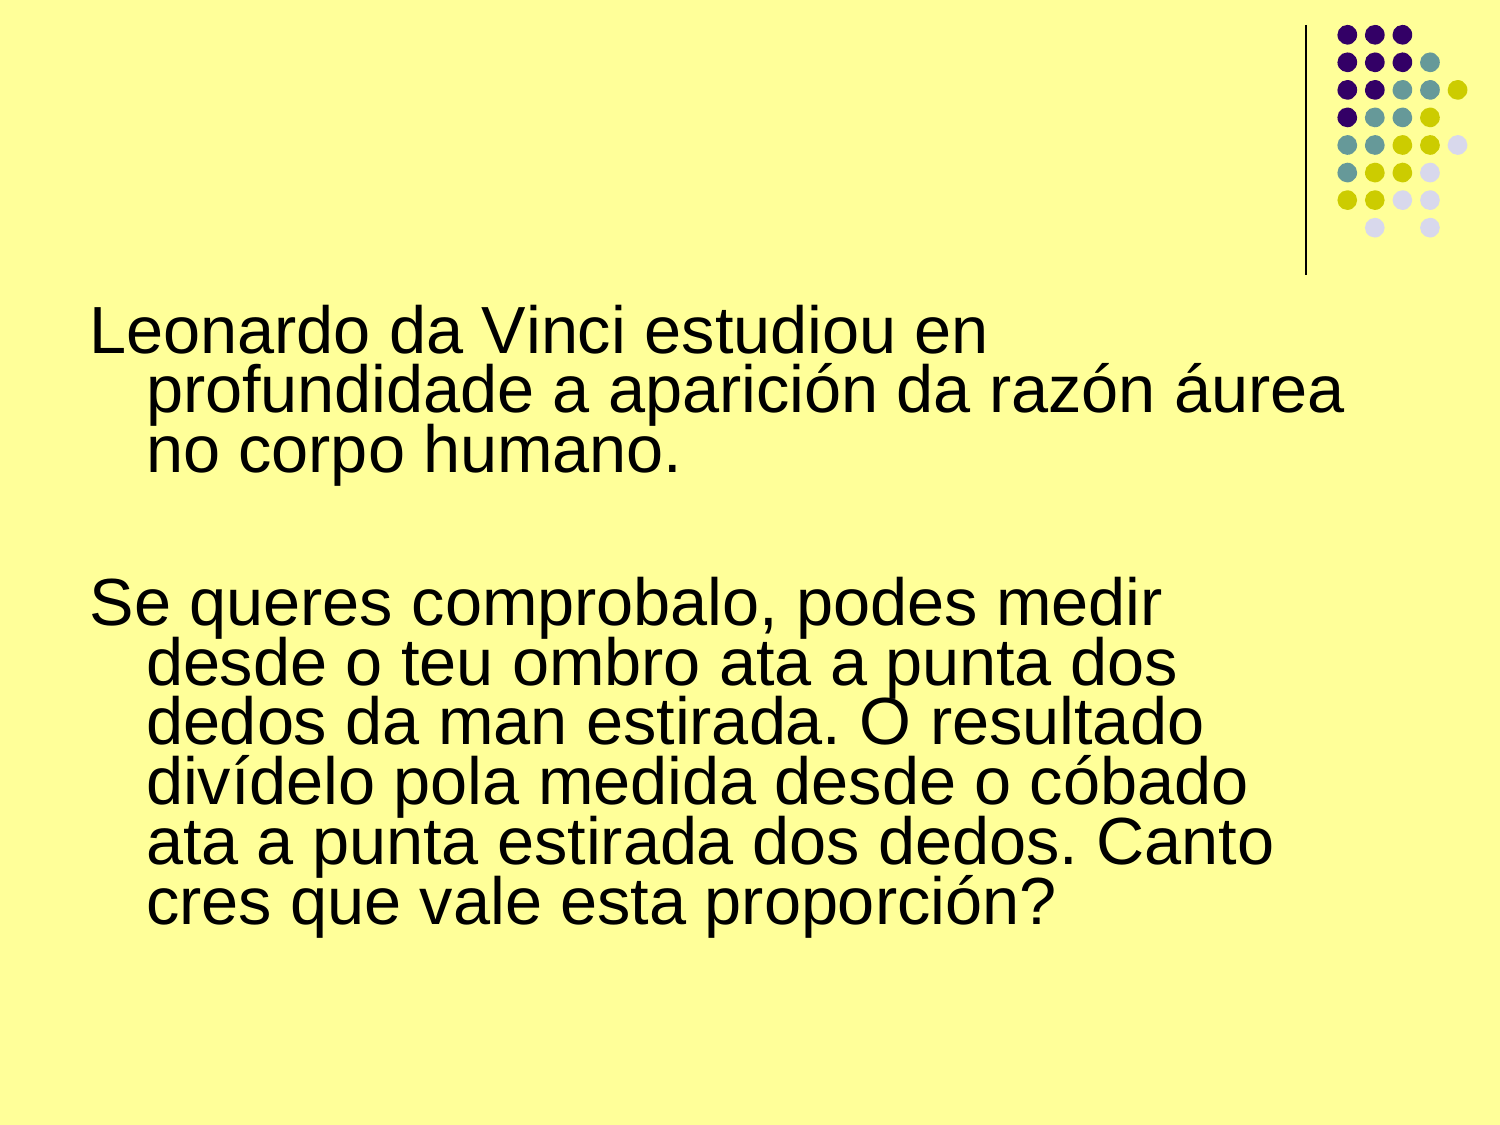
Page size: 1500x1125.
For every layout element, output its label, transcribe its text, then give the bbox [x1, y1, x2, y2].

list Leonardo da Vinci estudiou en profundidade a aparición da razón áurea no corpo humano. Se queres comprobalo, podes medir desde o teu ombro ata a punta dos dedos da man estirada. O resultado divídelo pola medida desde o cóbado ata a punta estirada dos dedos. Canto cres que vale esta proporción? [75, 297, 1363, 1022]
